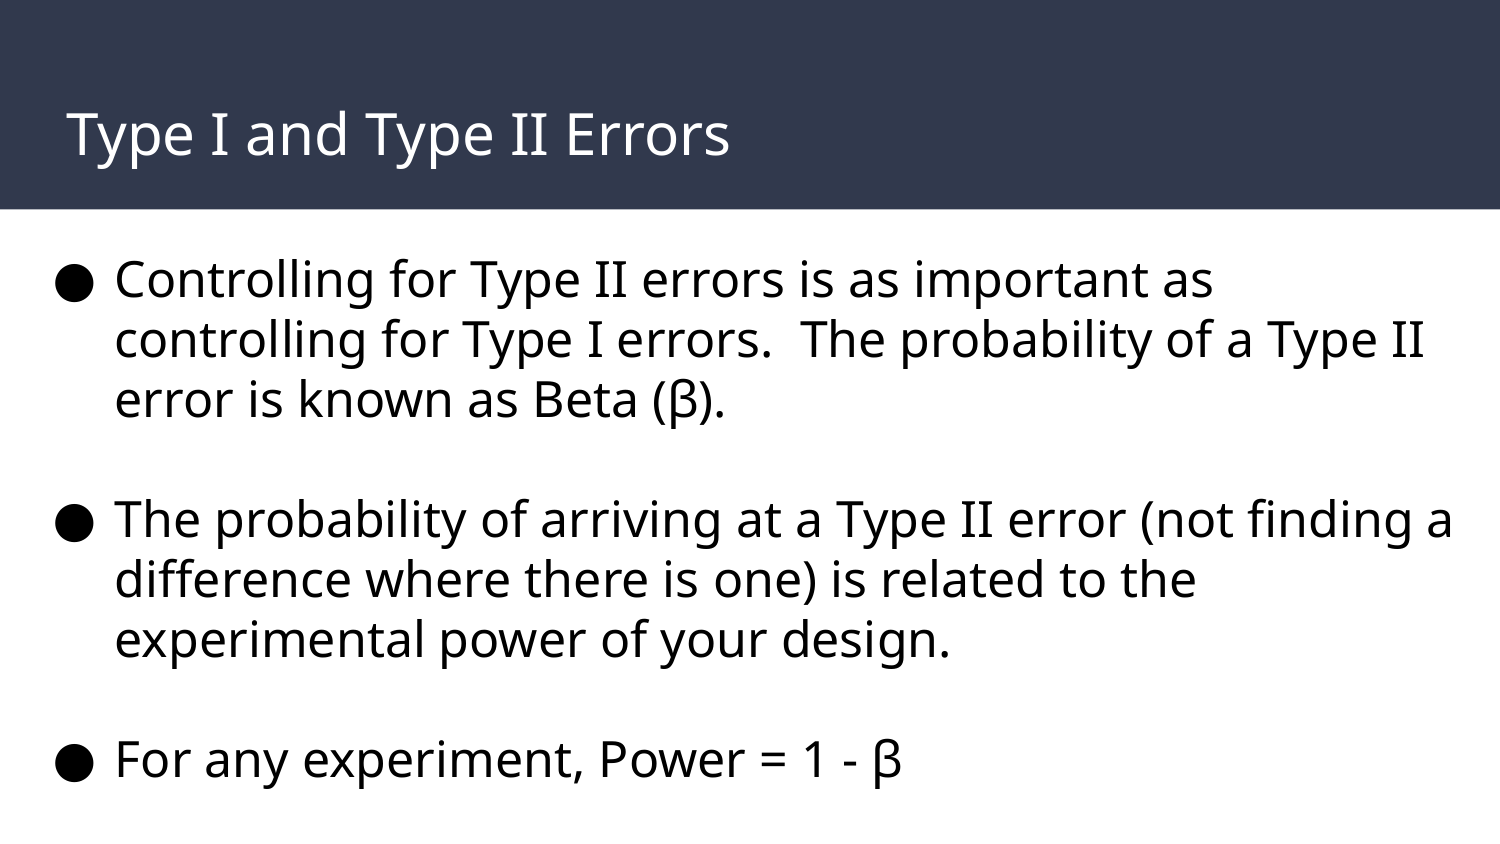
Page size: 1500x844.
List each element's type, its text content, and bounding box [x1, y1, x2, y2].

title Type I and Type II Errors [51, 82, 1449, 185]
text_box Controlling for Type II errors is as important as controlling for Type I errors. The probability of a Type II error is known as Beta (β). The probability of arriving at a Type II error (not finding a difference where there is one) is related to the experimental power of your design. For any experiment, Power = 1 - β [24, 232, 1483, 825]
